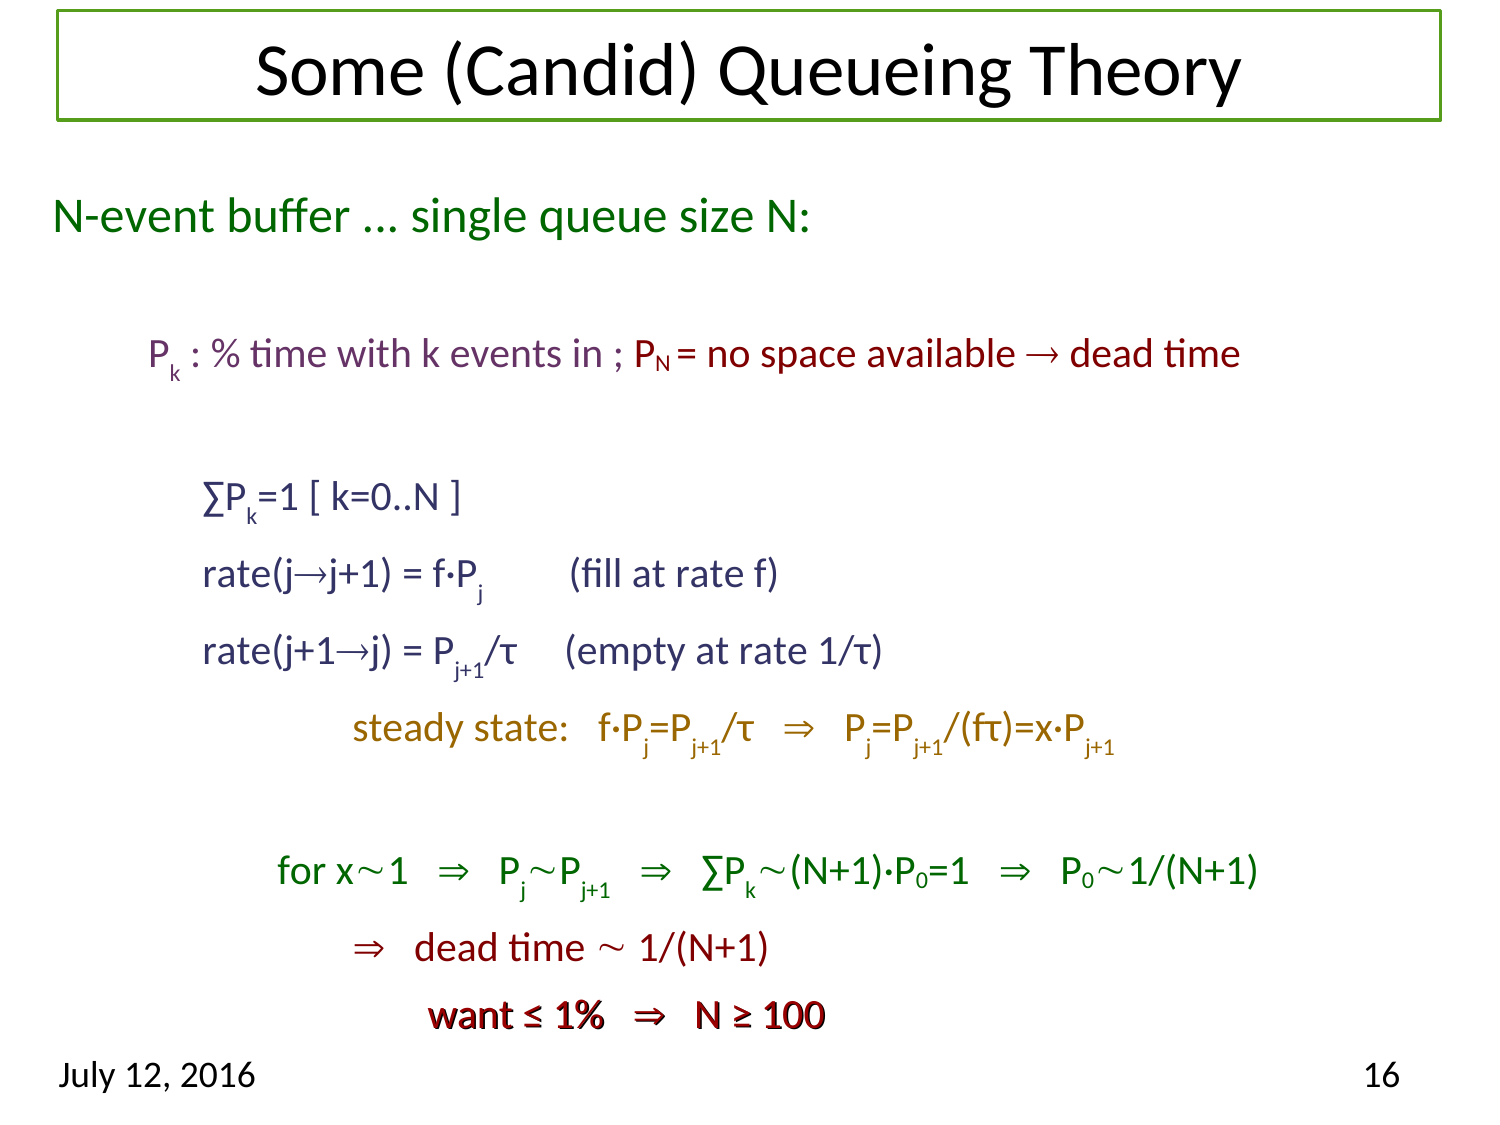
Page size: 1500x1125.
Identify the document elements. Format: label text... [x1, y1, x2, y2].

title Some (Candid) Queueing Theory [57, 10, 1441, 121]
text_box N-event buffer ... single queue size N: Pk : % time with k events in ; PN = no space available  dead time ∑Pk=1 [ k=0..N ] rate(jj+1) = f·Pj (fill at rate f) rate(j+1j) = Pj+1/τ (empty at rate 1/τ) steady state: f·Pj=Pj+1/τ ⇒ Pj=Pj+1/(fτ)=x·Pj+1 for x~1 ⇒ Pj~Pj+1 ⇒ ∑Pk~(N+1)·P0=1 ⇒ P0~1/(N+1) ⇒ dead time ~ 1/(N+1) want ≤ 1% ⇒ N ≥ 100 [52, 182, 1403, 1005]
